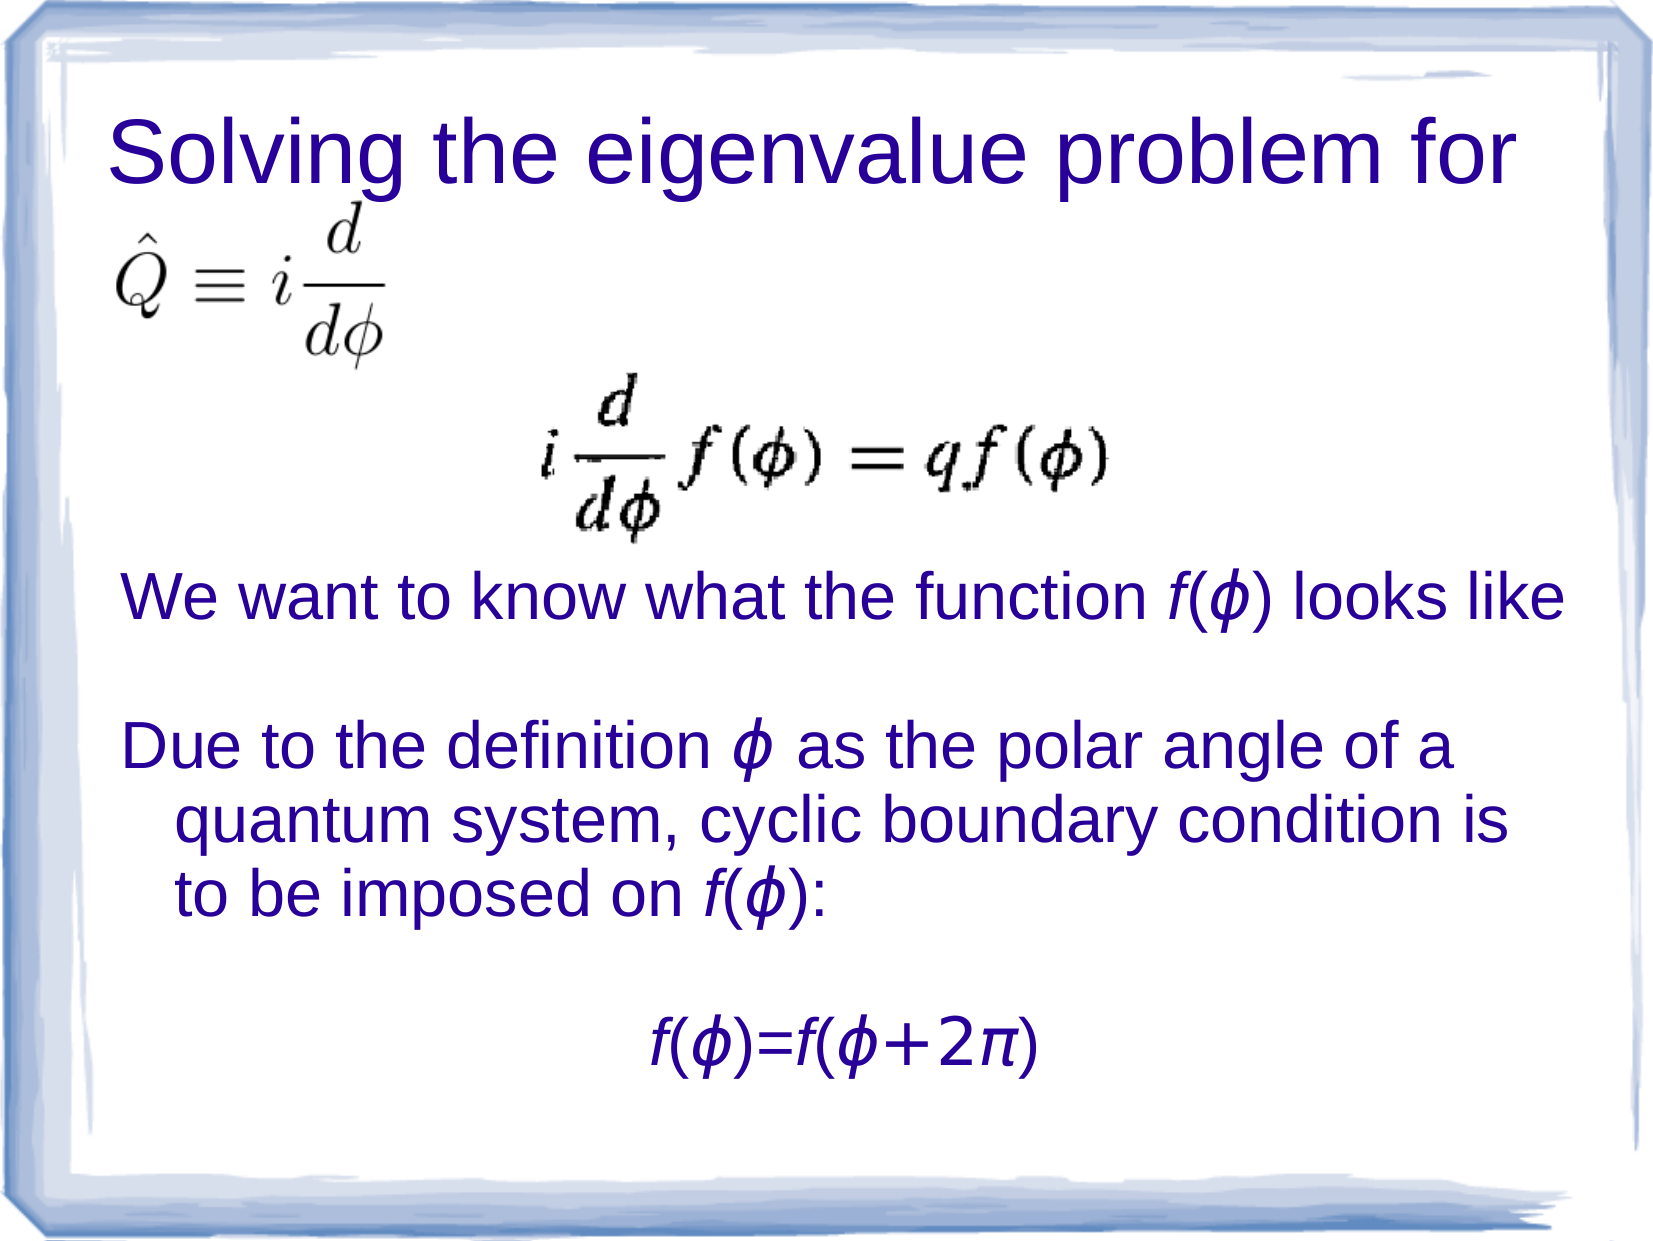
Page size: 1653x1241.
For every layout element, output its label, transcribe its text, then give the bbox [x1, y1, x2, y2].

title Solving the eigenvalue problem for [82, 49, 1570, 256]
picture [0, 0, 1653, 1241]
subtitle We want to know what the function f(ϕ) looks like Due to the definition ϕ as the polar angle of a quantum system, cyclic boundary condition is to be imposed on f(ϕ): f(ϕ)=f(ϕ+2π) [117, 324, 1570, 1236]
